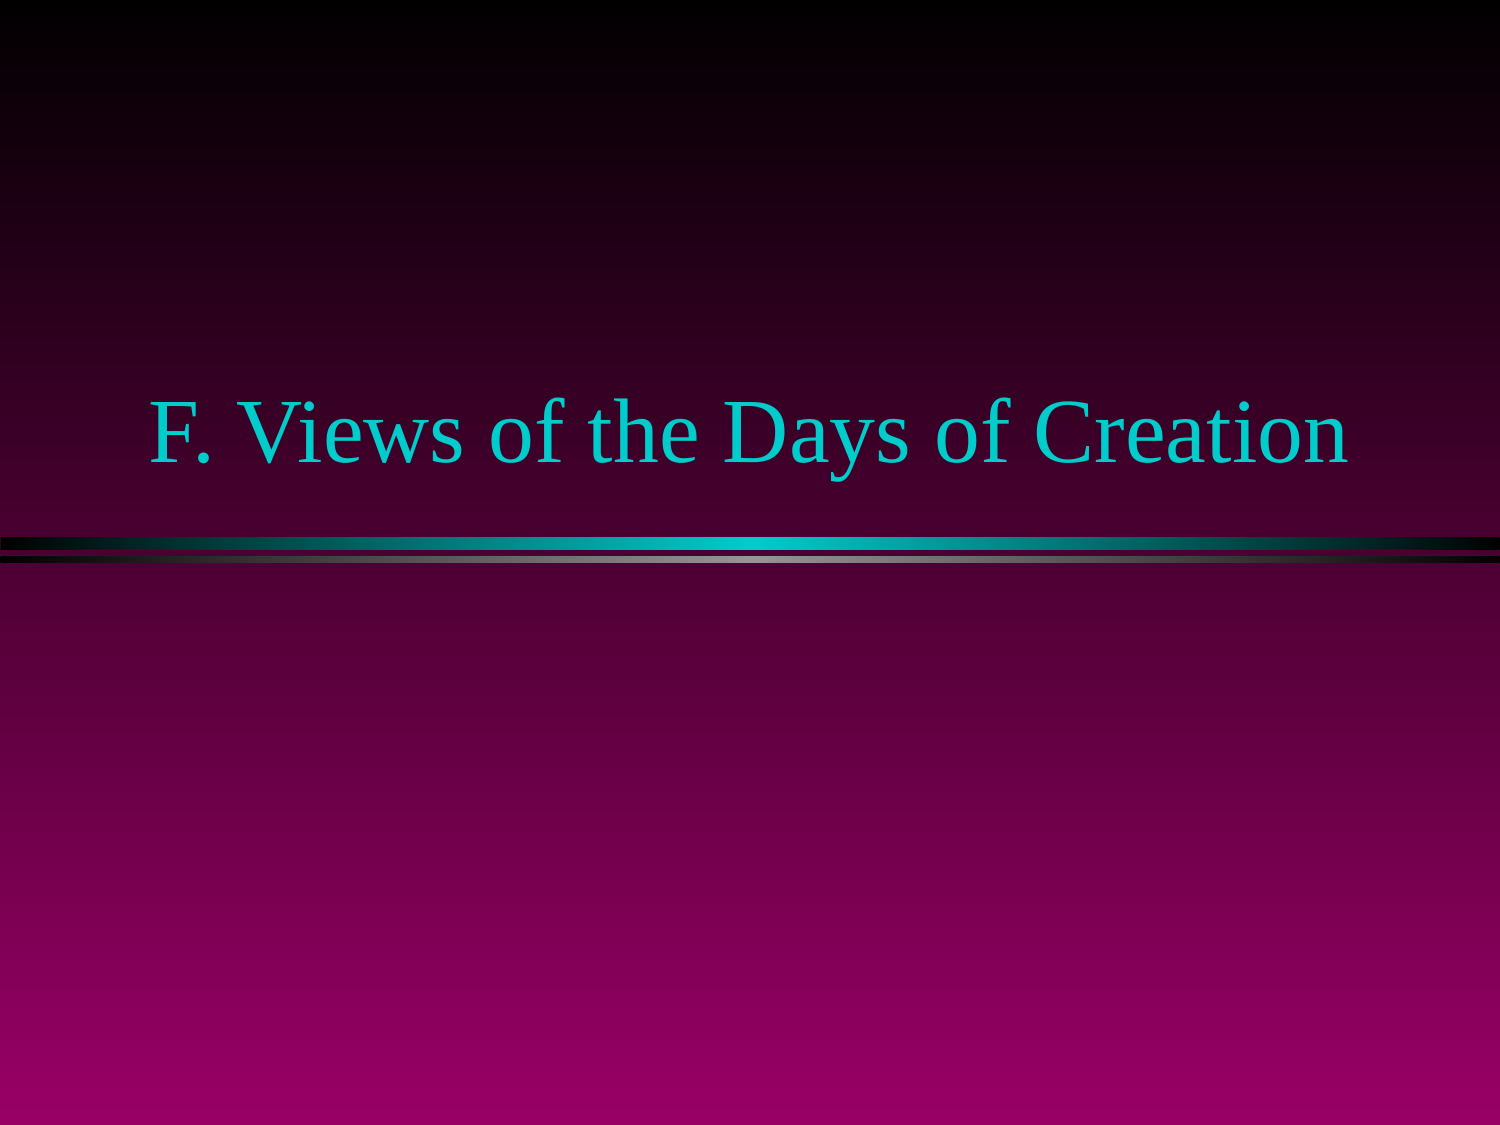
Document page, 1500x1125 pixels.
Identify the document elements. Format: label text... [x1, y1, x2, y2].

title F. Views of the Days of Creation [112, 329, 1388, 533]
